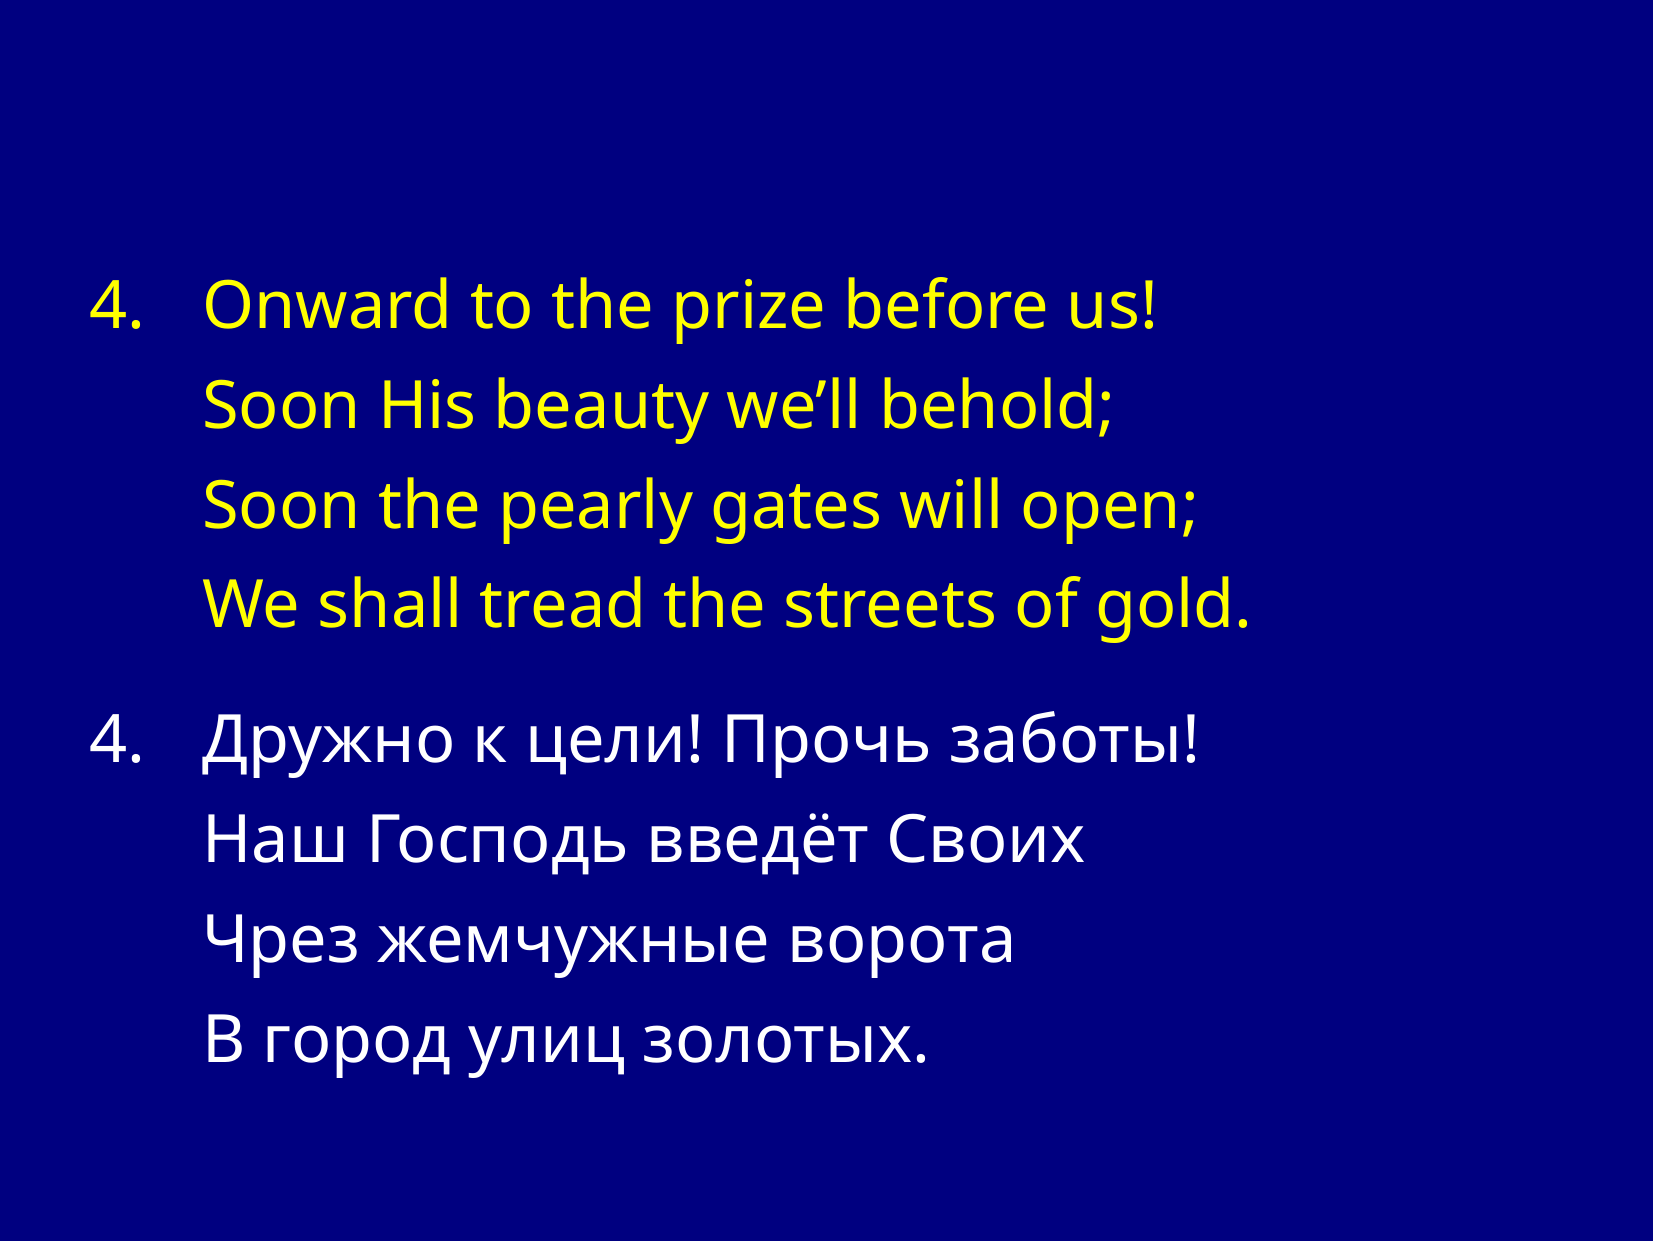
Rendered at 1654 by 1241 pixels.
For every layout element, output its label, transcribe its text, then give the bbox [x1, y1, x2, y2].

text_box 4. Onward to the prize before us! Soon His beauty we’ll behold; Soon the pearly gates will open; We shall tread the streets of gold. [75, 150, 1576, 638]
text_box 4. Дружно к цели! Прочь заботы! Наш Господь введёт Своих Чрез жемчужные ворота В город улиц золотых. [75, 675, 1576, 1163]
